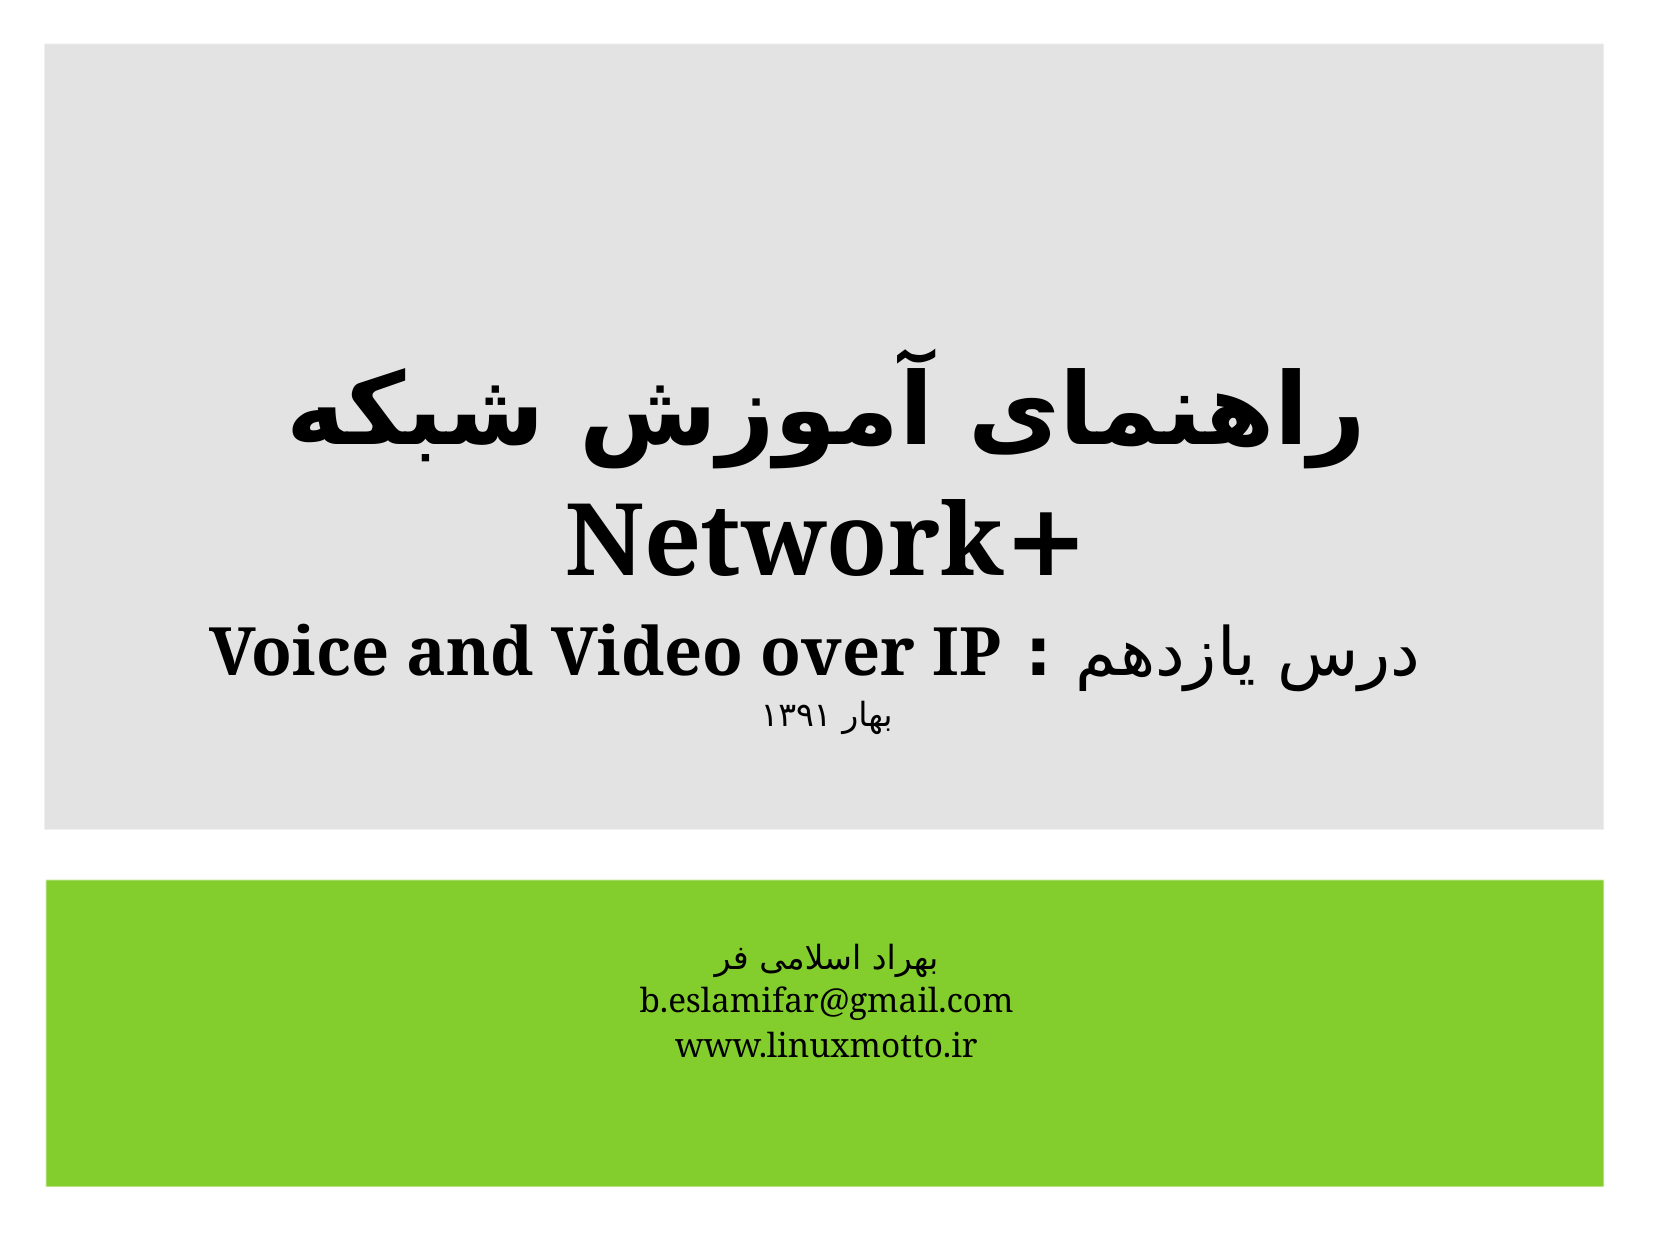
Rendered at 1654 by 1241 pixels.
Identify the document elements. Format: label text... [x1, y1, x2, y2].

text_box راهنمای آموزش شبکه +Network درس یازدهم : Voice and Video over IP بهار ۱۳۹۱ بهراد اسلامی فر b.eslamifar@gmail.com www.linuxmotto.ir [82, 56, 1571, 1102]
picture [0, 0, 1654, 1241]
